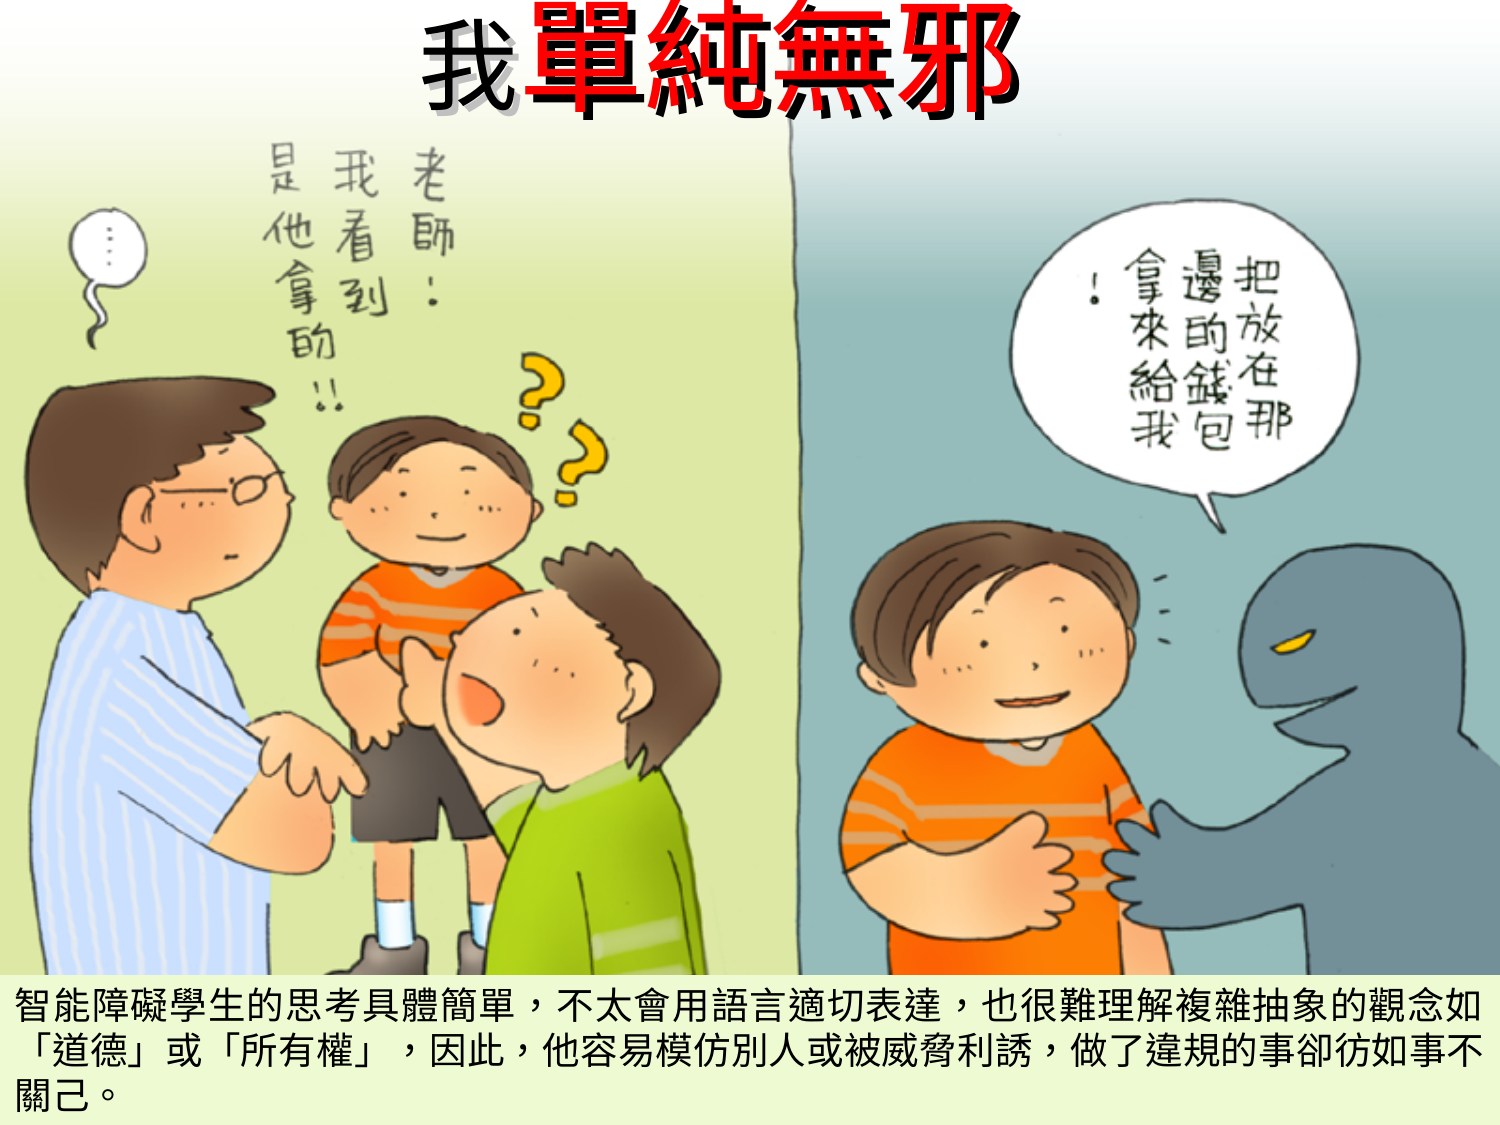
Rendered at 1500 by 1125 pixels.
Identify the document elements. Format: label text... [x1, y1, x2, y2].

title 我單純無邪 [237, 0, 1201, 138]
subtitle 智能障礙學生的思考具體簡單，不太會用語言適切表達，也很難理解複雜抽象的觀念如「道德」或「所有權」，因此，他容易模仿別人或被威脅利誘，做了違規的事卻彷如事不關己。 [0, 975, 1500, 1125]
picture [0, 0, 1500, 975]
